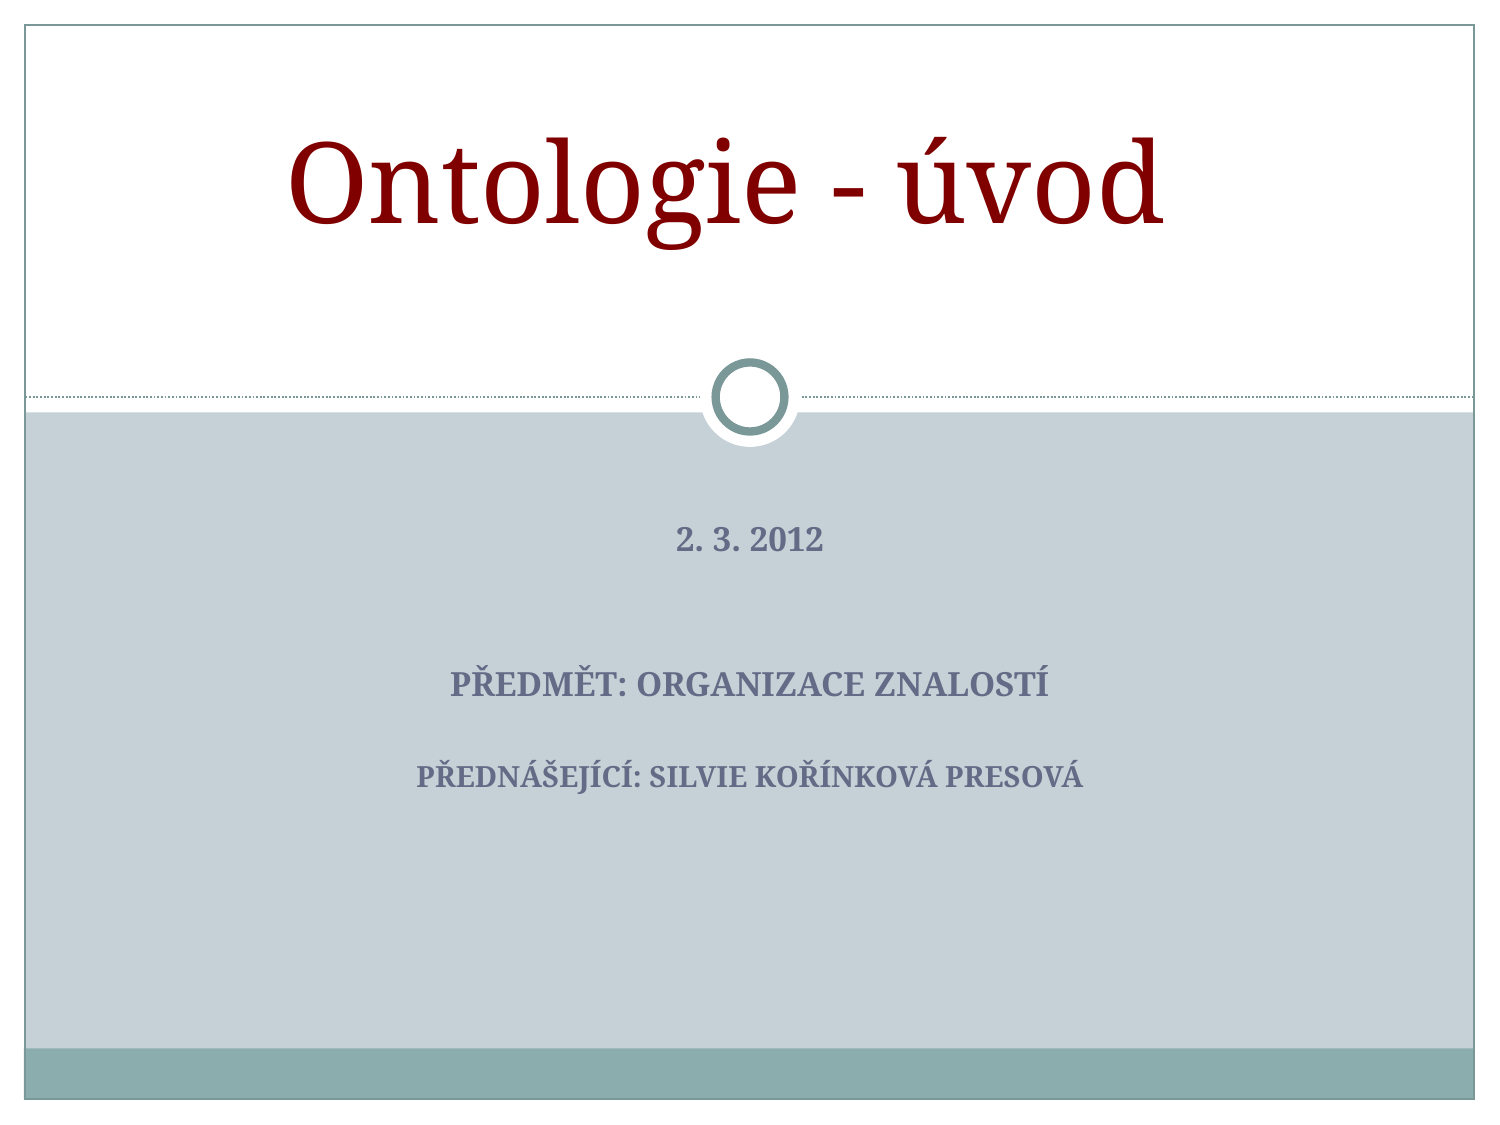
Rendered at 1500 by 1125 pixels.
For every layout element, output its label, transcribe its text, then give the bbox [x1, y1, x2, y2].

text_box 2. 3. 2012 PŘEDMĚT: ORGANIZACE ZNALOSTÍ PŘEDNÁŠEJÍCÍ: SILVIE KOŘÍNKOVÁ PRESOVÁ [225, 462, 1276, 1008]
title Ontologie - úvod [88, 103, 1364, 404]
